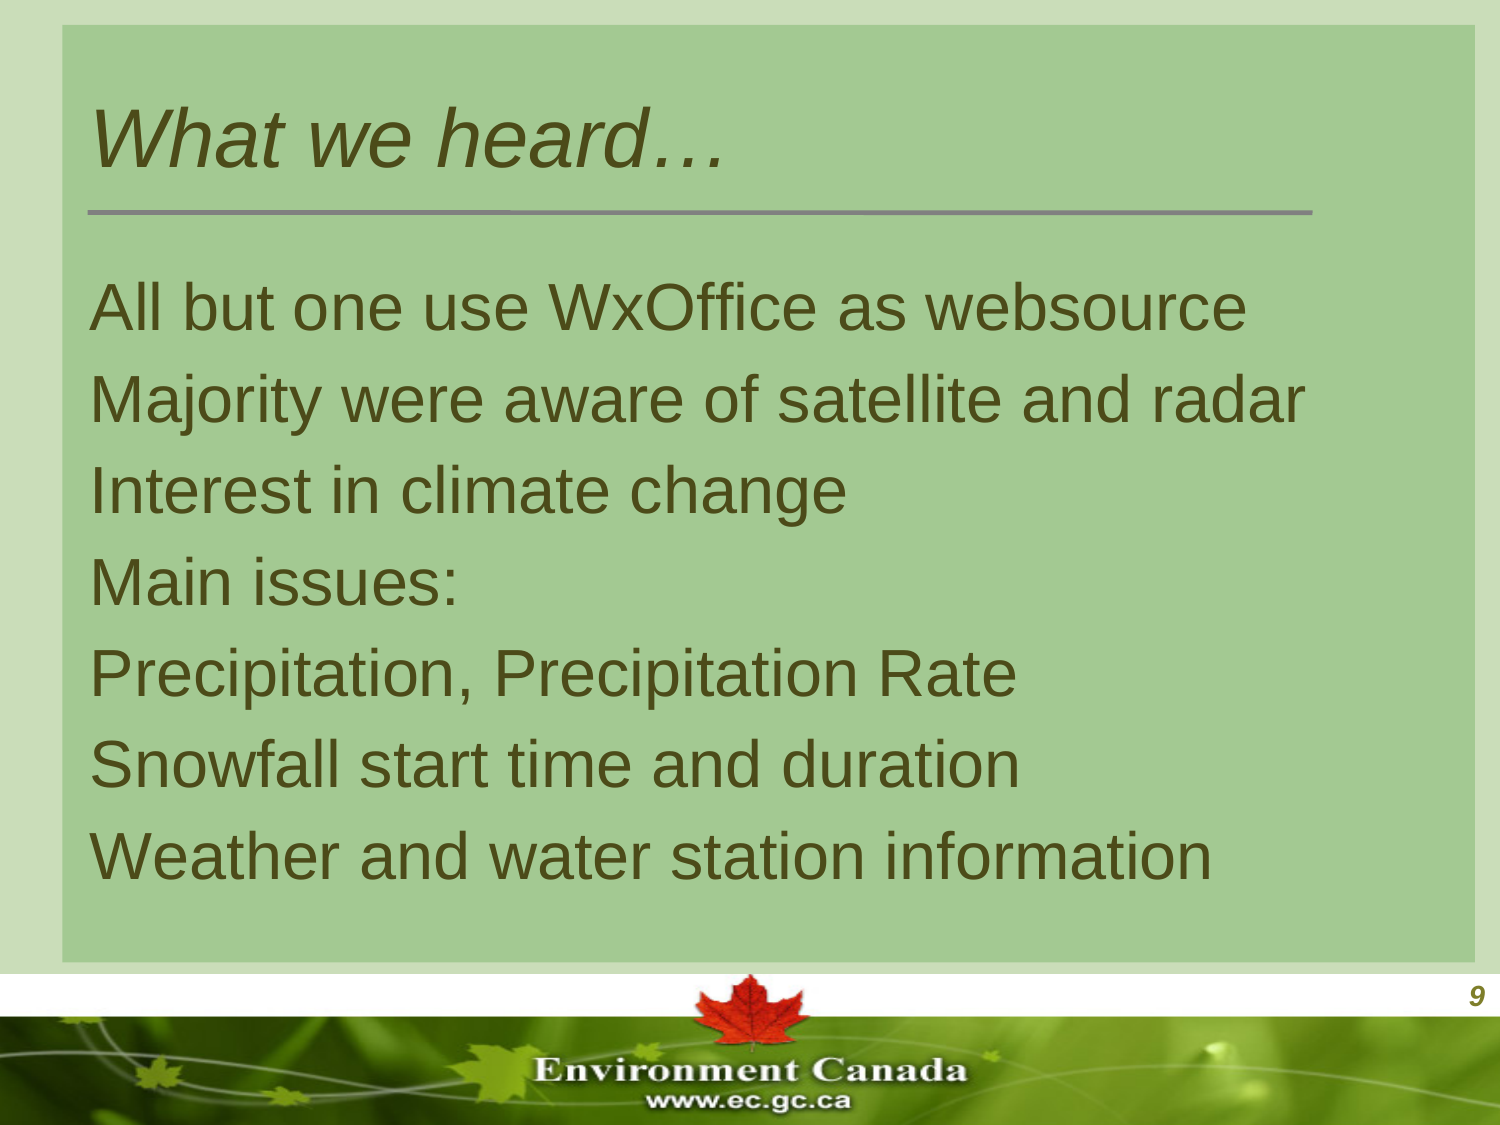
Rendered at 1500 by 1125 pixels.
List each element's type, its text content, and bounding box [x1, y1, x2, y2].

title What we heard… [75, 45, 1471, 233]
picture [1471, 997, 1479, 1003]
picture [1474, 989, 1480, 996]
list All but one use WxOffice as websource Majority were aware of satellite and radar Interest in climate change Main issues: Precipitation, Precipitation Rate Snowfall start time and duration Weather and water station information [75, 262, 1471, 1006]
picture [0, 974, 1500, 1125]
